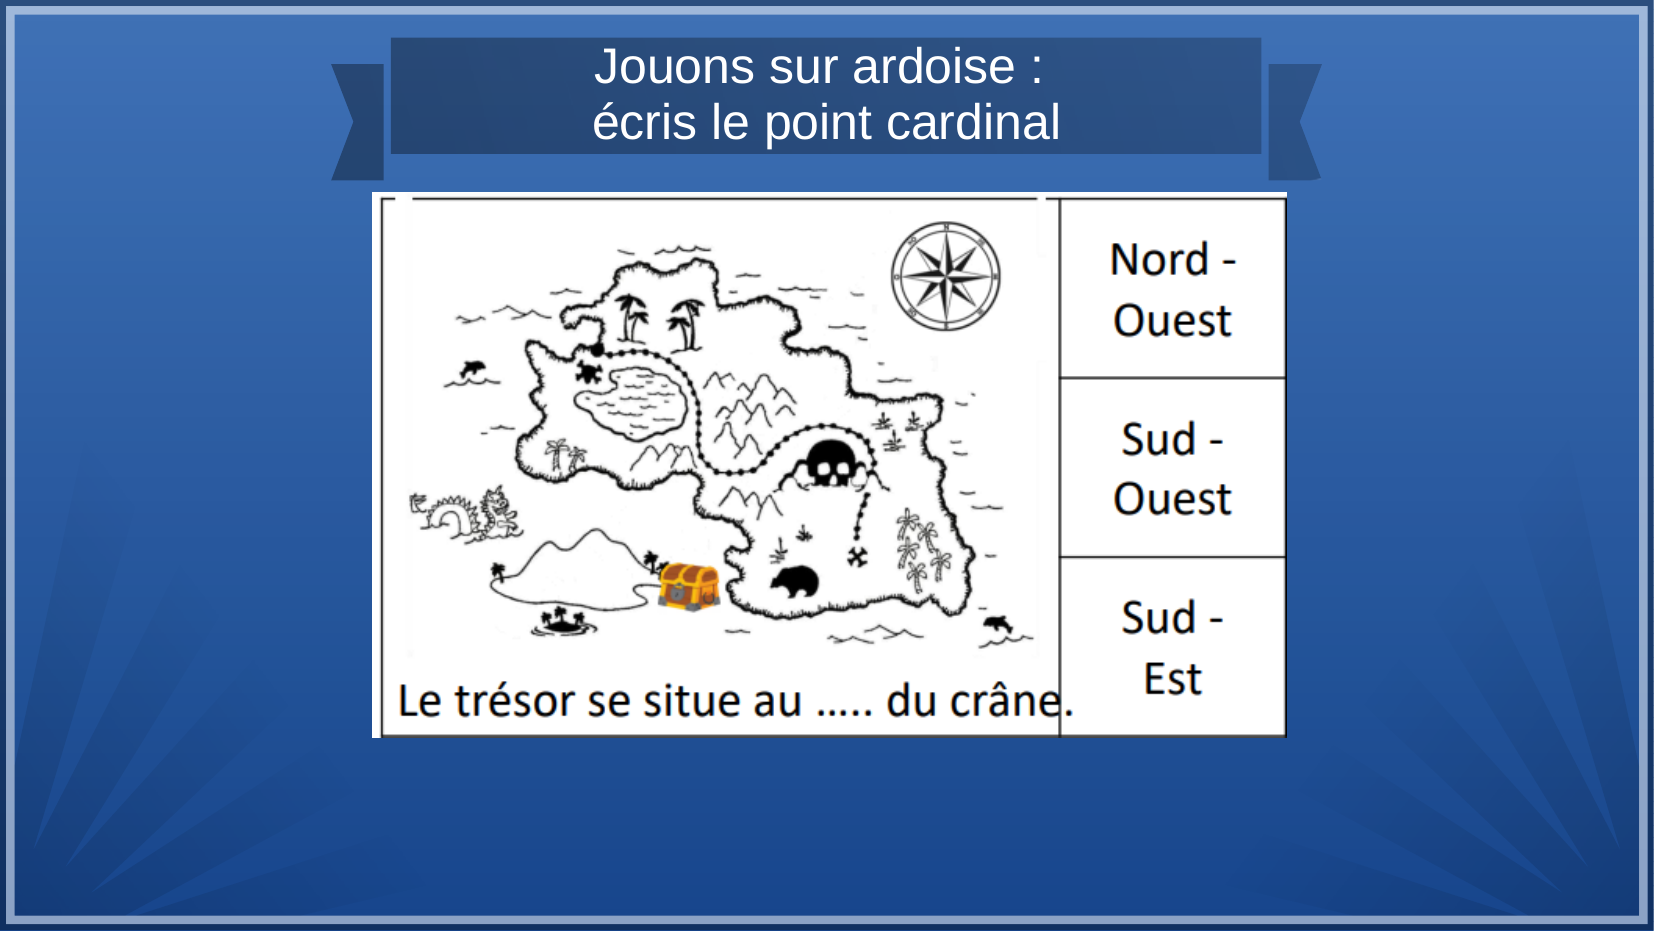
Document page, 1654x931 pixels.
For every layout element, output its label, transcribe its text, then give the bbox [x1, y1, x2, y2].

picture [372, 192, 1287, 738]
title Jouons sur ardoise : écris le point cardinal [389, 35, 1264, 154]
